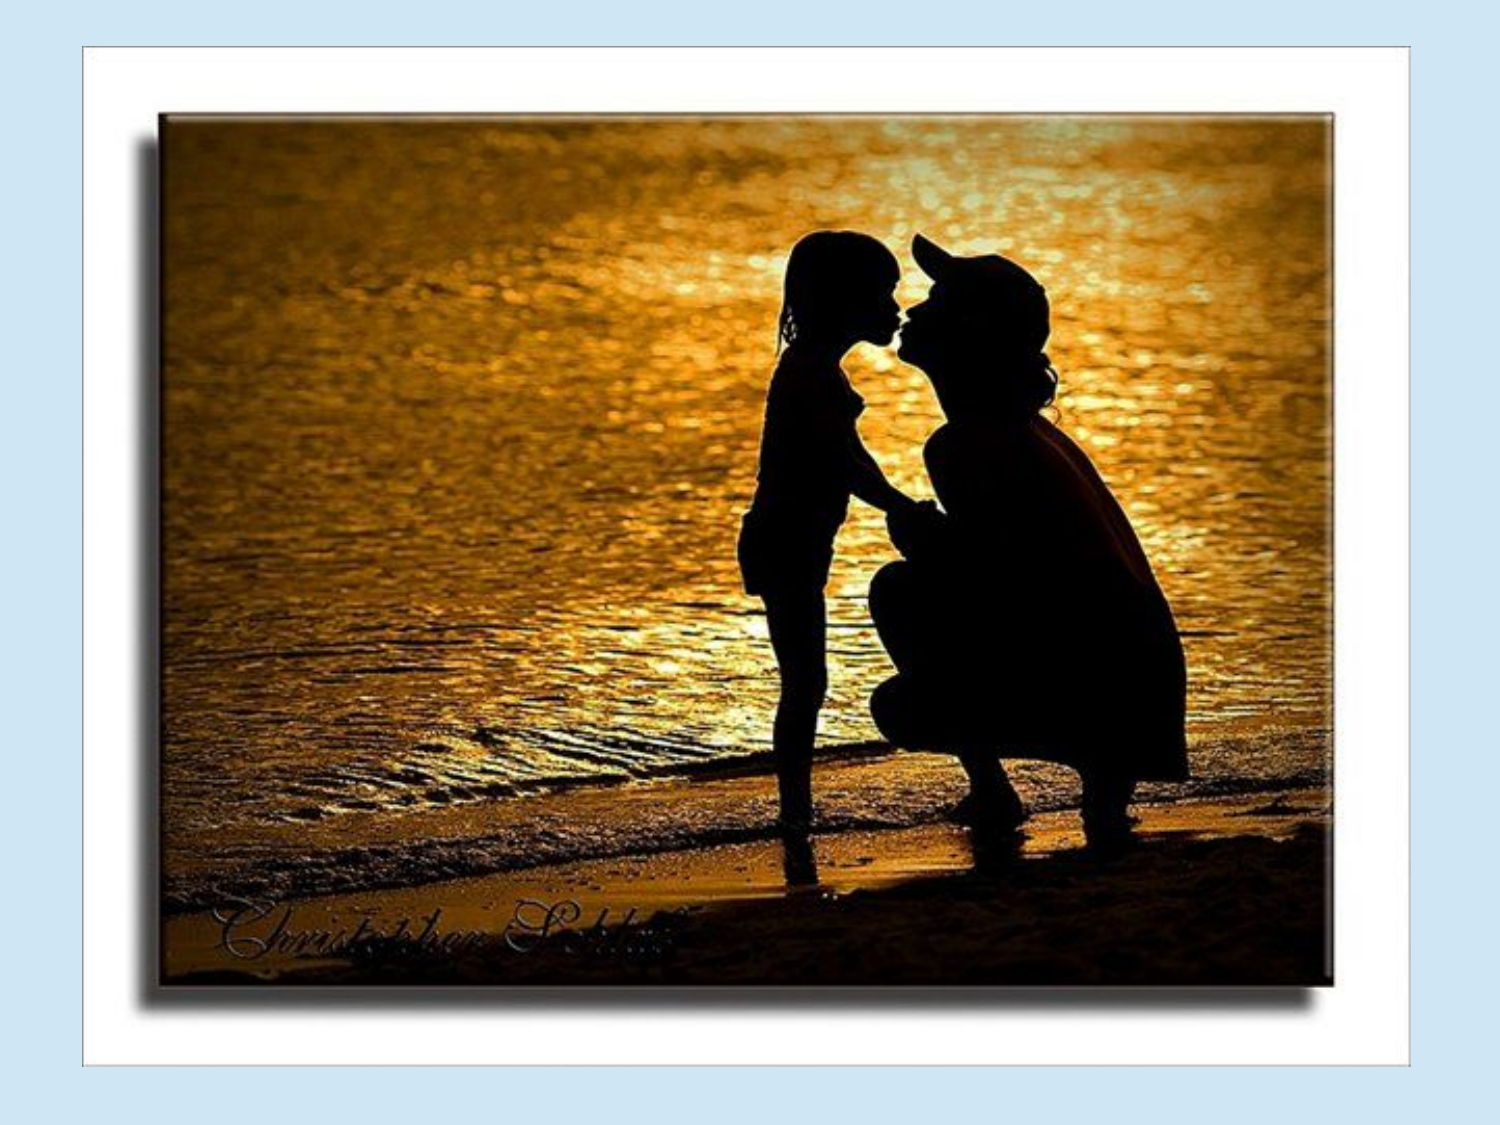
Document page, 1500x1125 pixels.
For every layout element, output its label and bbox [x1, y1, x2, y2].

title [75, 45, 1425, 233]
picture [82, 46, 1411, 1067]
